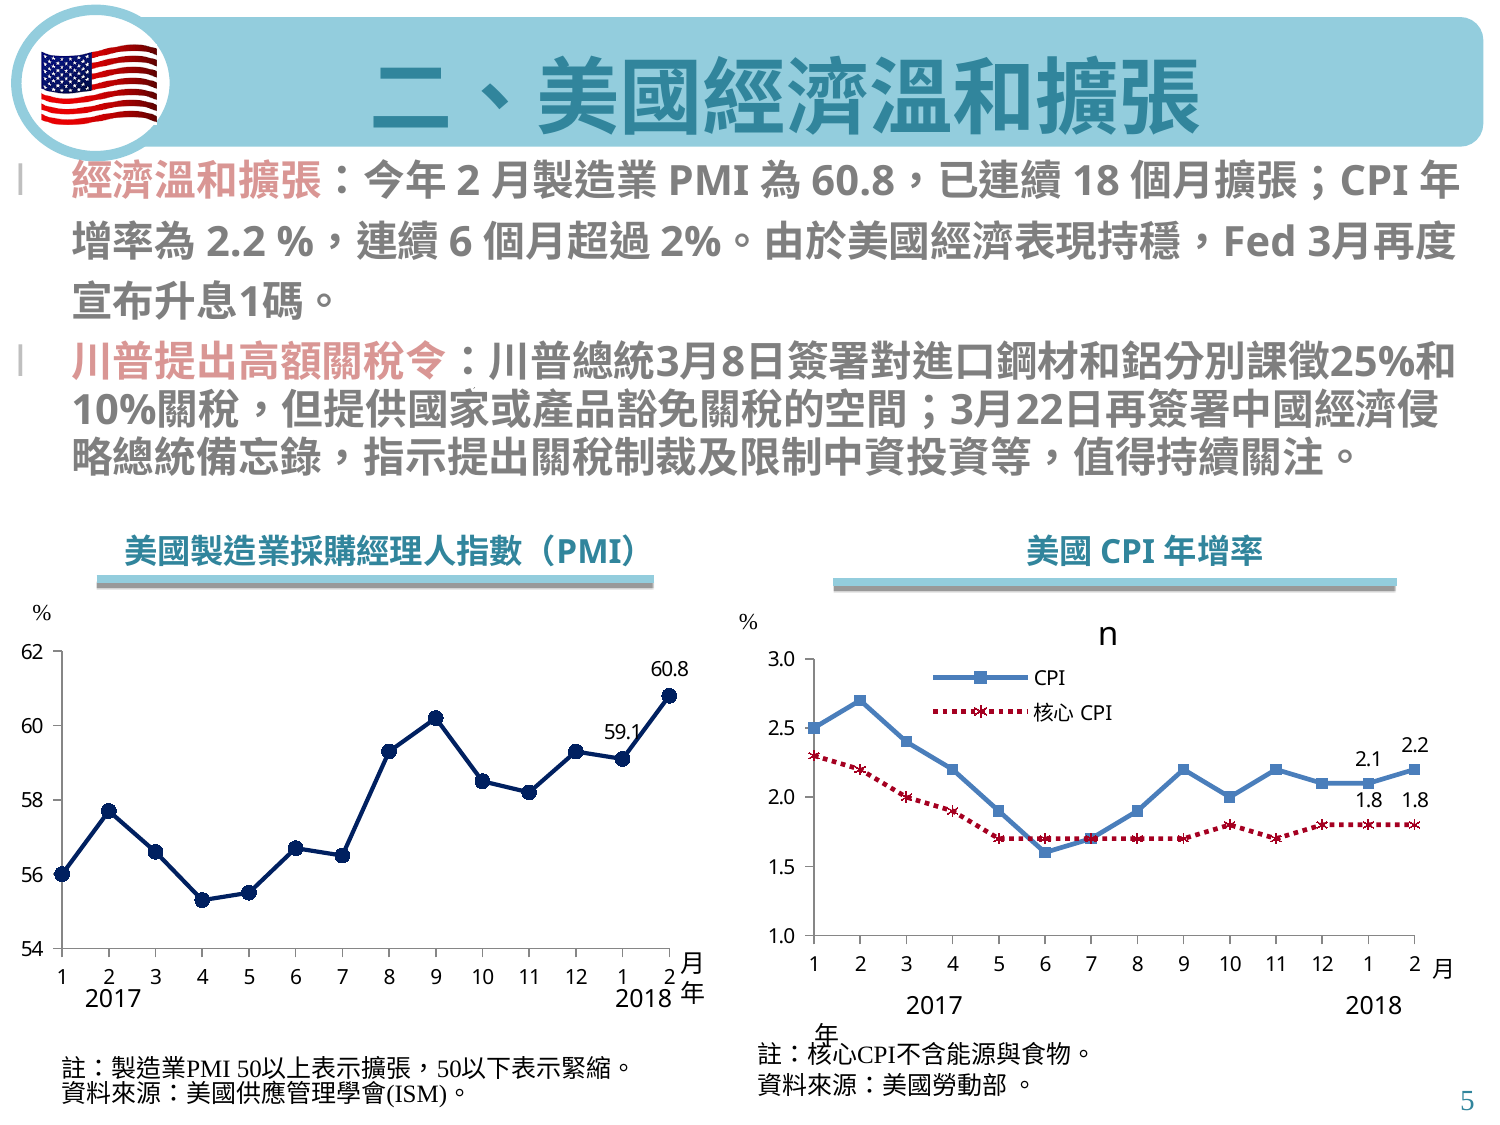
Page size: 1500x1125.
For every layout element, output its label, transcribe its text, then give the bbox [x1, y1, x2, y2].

text_box 月 年 [655, 940, 731, 1024]
chart [764, 642, 1455, 979]
text_box 美國製造業採購經理人指數（PMI） [27, 522, 752, 579]
text_box 2017 2018 年 [799, 981, 1481, 1028]
chart [17, 599, 698, 1018]
text_box 2017 2018 [69, 975, 655, 1018]
picture [41, 44, 157, 125]
text_box 美國 CPI 年增率 [810, 541, 1480, 658]
text_box 註：核心CPI不含能源與食物。 資料來源：美國勞動部 。 [742, 1043, 1464, 1110]
text_box 經濟溫和擴張：今年 2 月製造業 PMI 為 60.8，已連續 18 個月擴張；CPI 年 增率為 2.2 %，連續 6 個月超過 2%。由於美國經濟表現持穩，Fed 3月再度 宣布升息1碼。 川普提出高額關稅令：川普總統3月8日簽署對進口鋼材和鋁分別課徵25%和 10%關稅，但提供國家或產品豁免關稅的空間；3月22日再簽署中國經濟侵 略總統備忘錄，指示提出關稅制裁及限制中資投資等，值得持續關注。 [0, 156, 1480, 541]
title 二、美國經濟溫和擴張 [132, 36, 1440, 137]
text_box % [17, 590, 89, 634]
text_box 月 [1417, 947, 1461, 1006]
text_box 註：製造業PMI 50以上表示擴張，50以下表示緊縮。 資料來源：美國供應管理學會(ISM)。 [46, 1049, 768, 1116]
text_box % [723, 599, 795, 643]
